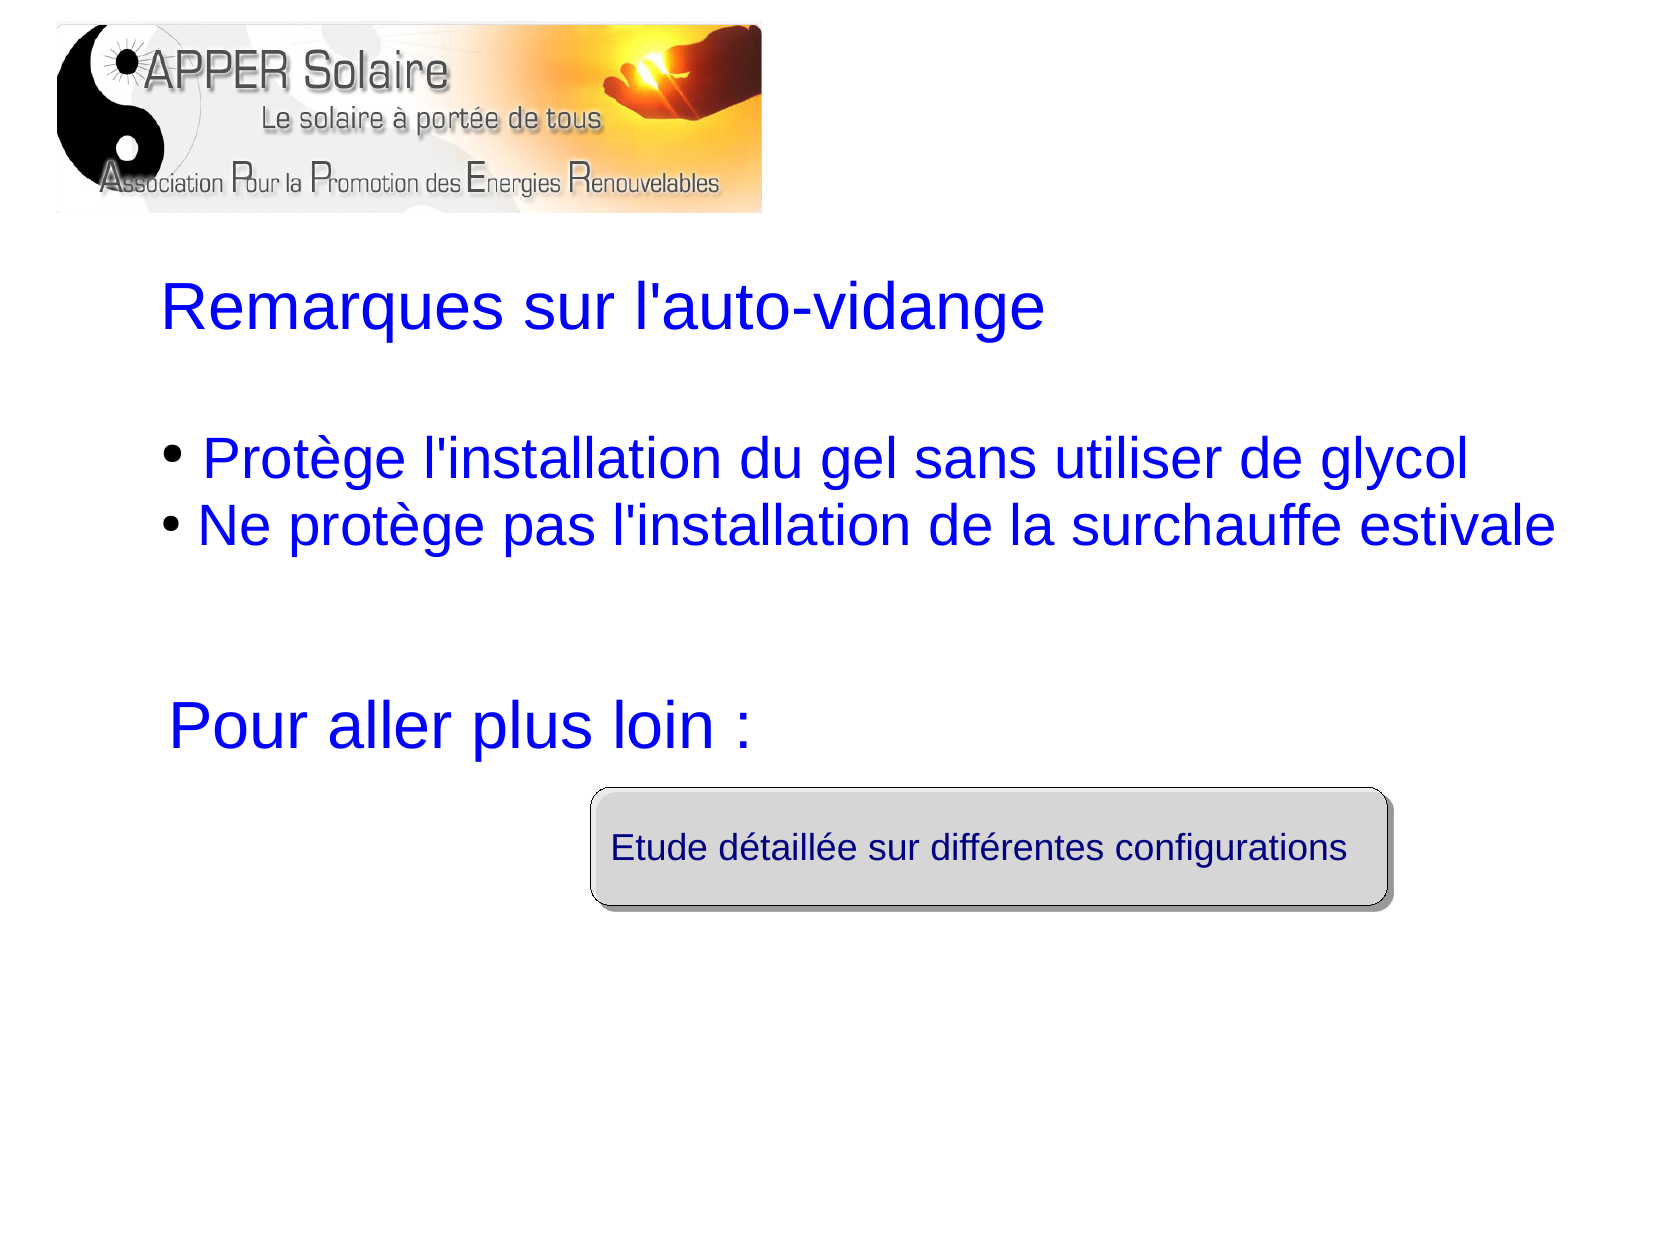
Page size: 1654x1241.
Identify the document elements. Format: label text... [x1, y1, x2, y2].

text_box Remarques sur l'auto-vidange Protège l'installation du gel sans utiliser de glycol Ne protège pas l'installation de la surchauffe estivale [145, 261, 1575, 566]
text_box Etude détaillée sur différentes configurations [561, 805, 1363, 877]
text_box [590, 787, 1388, 906]
picture [57, 21, 762, 213]
text_box Pour aller plus loin : [153, 680, 768, 845]
